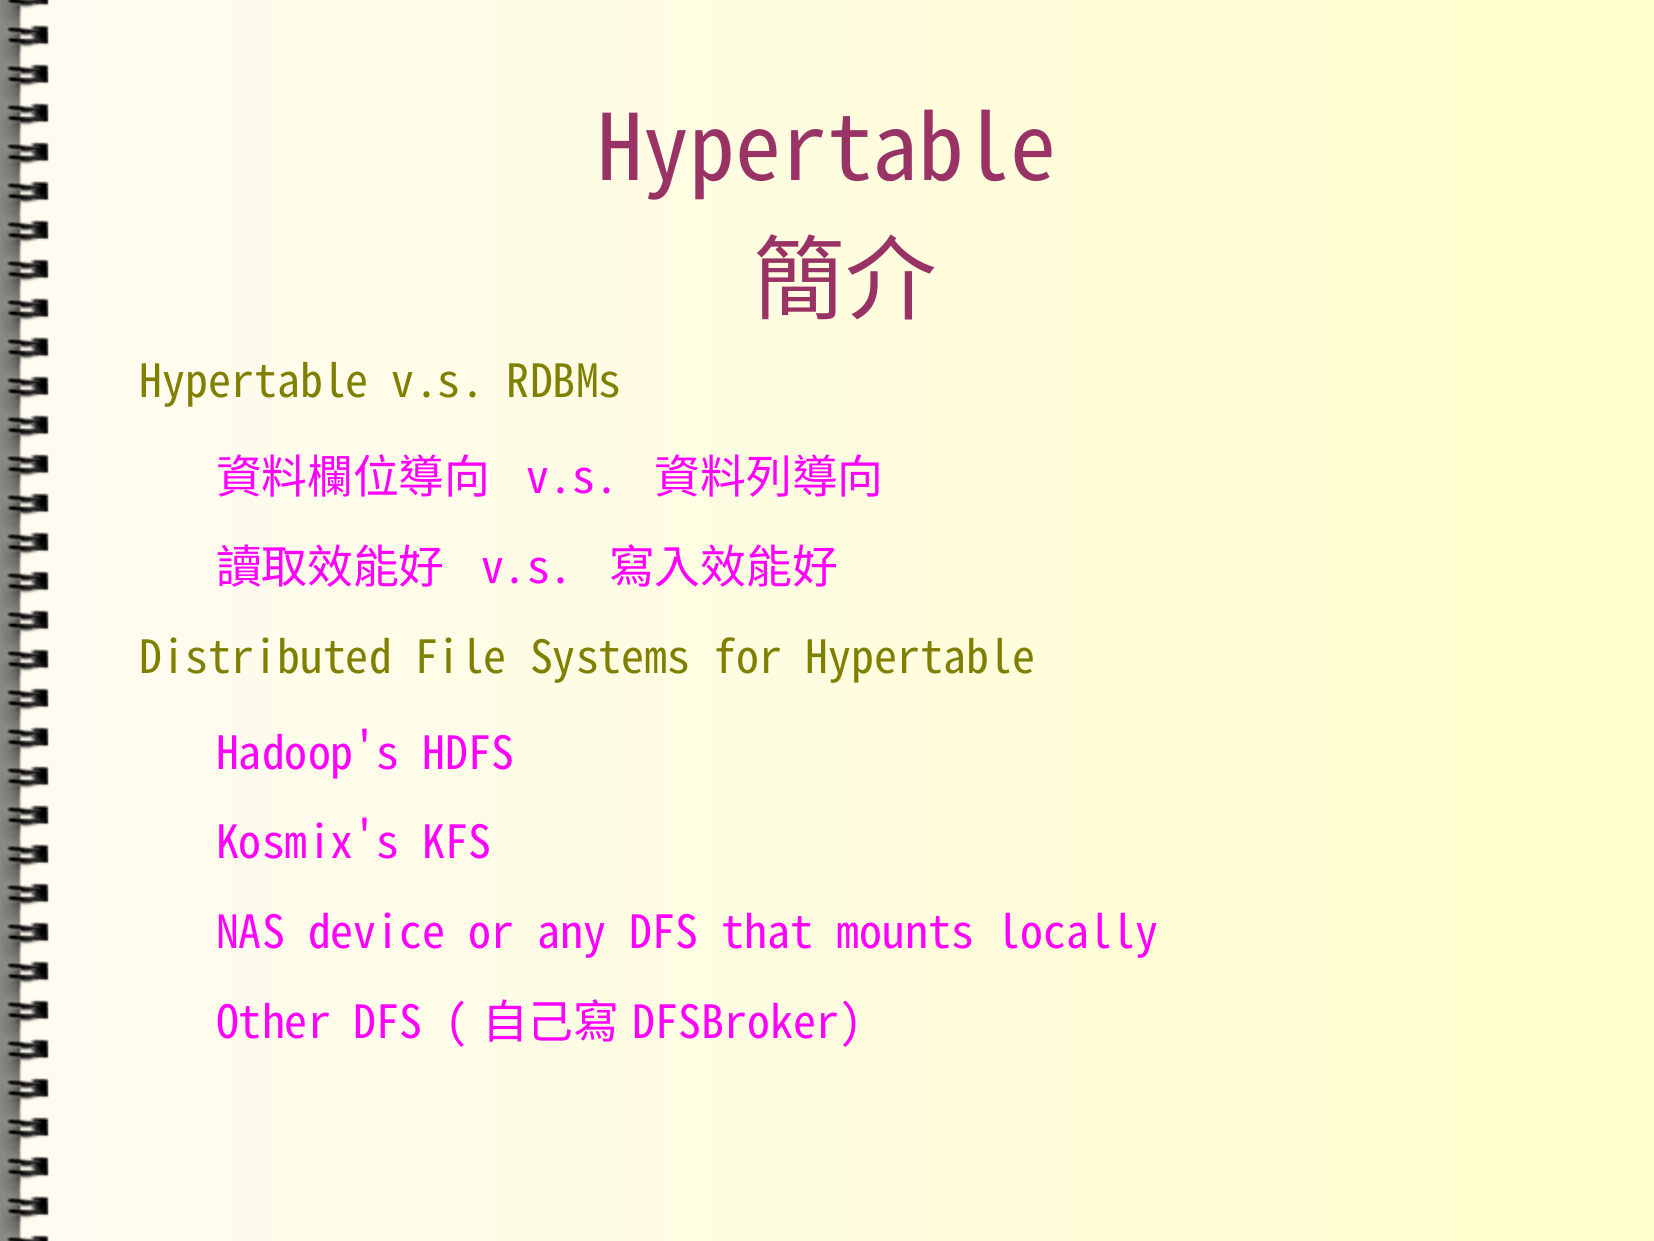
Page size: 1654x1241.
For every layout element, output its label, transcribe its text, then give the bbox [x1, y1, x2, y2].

picture [0, 0, 1654, 1241]
title Hypertable 簡介 [121, 96, 1534, 317]
list Hypertable v.s. RDBMs 資料欄位導向 v.s. 資料列導向 讀取效能好 v.s. 寫入效能好 Distributed File Systems for Hypertable Hadoop's HDFS Kosmix's KFS NAS device or any DFS that mounts locally Other DFS (自己寫DFSBroker) [121, 344, 1534, 1127]
